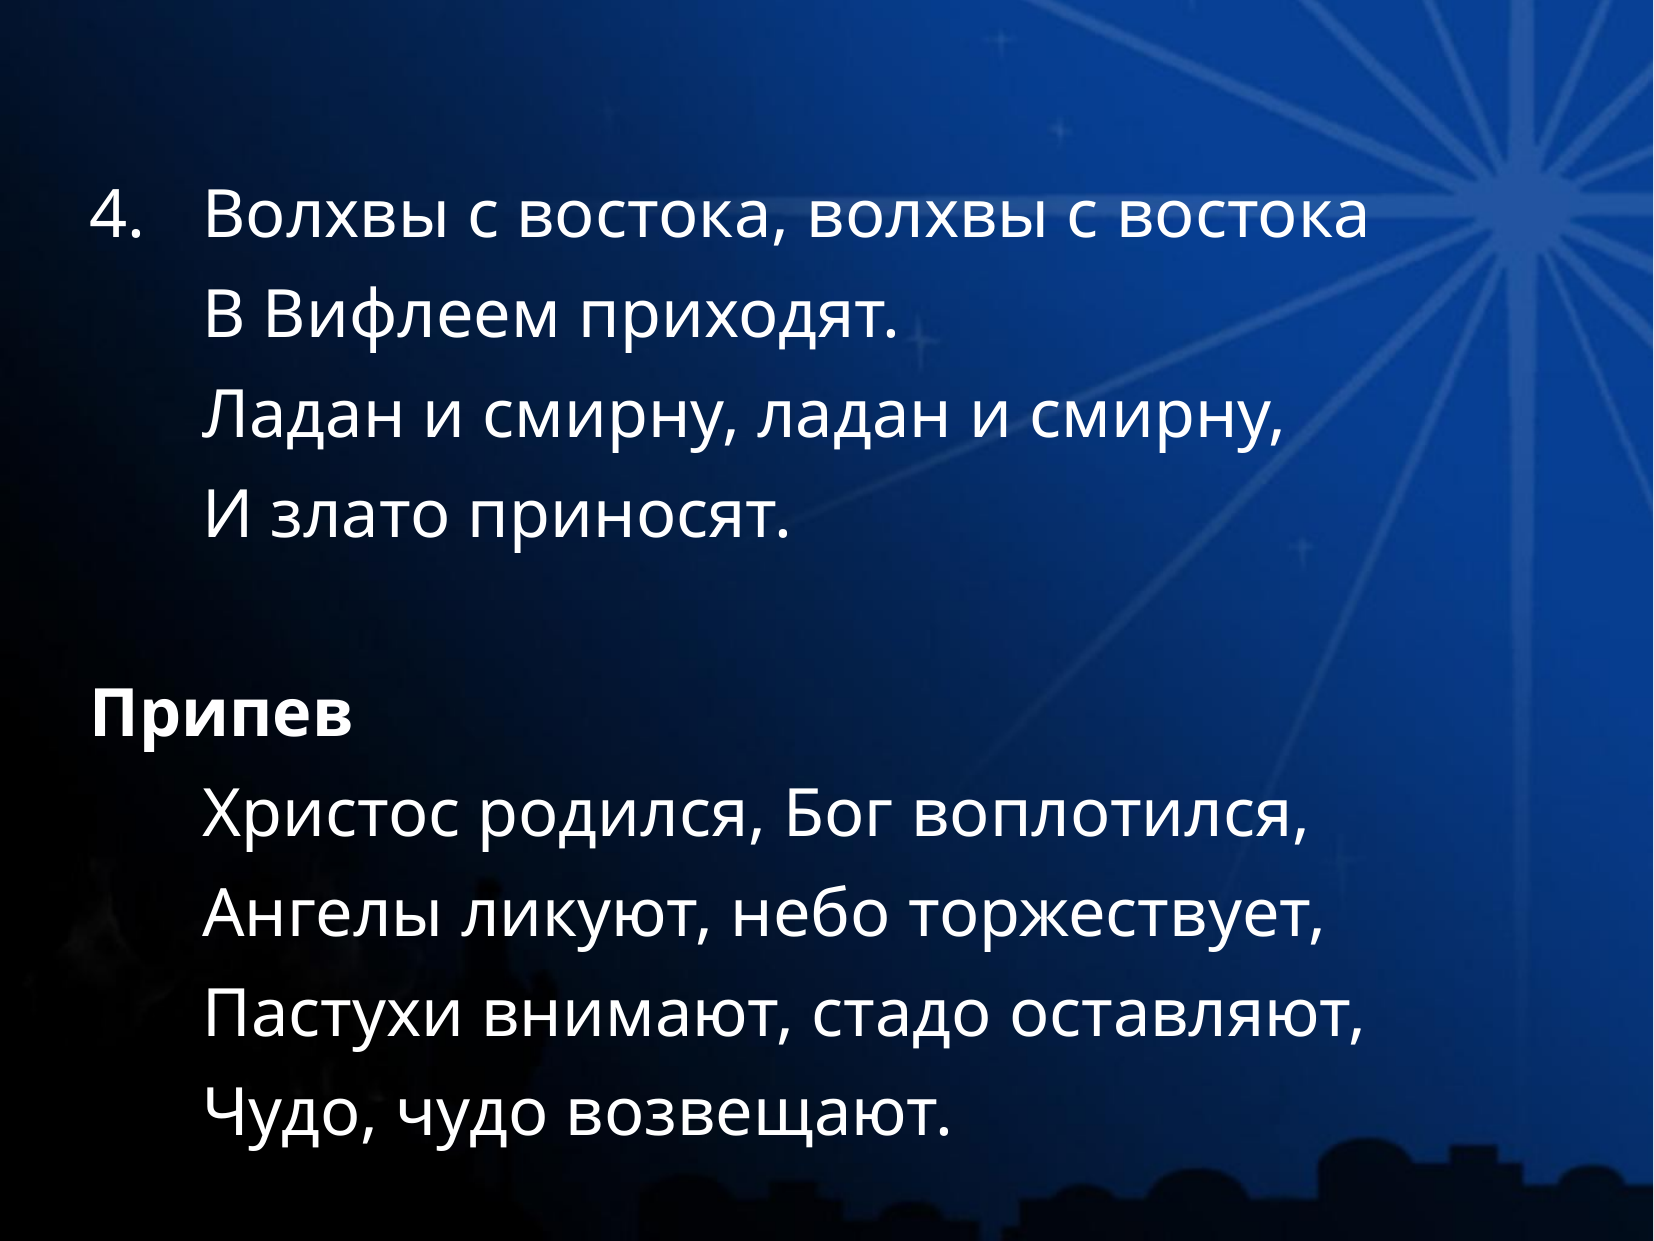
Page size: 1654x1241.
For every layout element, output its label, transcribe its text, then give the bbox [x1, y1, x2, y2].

picture [0, 0, 1654, 1241]
text_box 4. Волхвы с востока, волхвы с востока В Вифлеем приходят. Ладан и смирну, ладан и смирну, И злато приносят. Припев Христос родился, Бог воплотился, Ангелы ликуют, небо торжествует, Пастухи внимают, стадо оставляют, Чудо, чудо возвещают. [75, 150, 1576, 1163]
